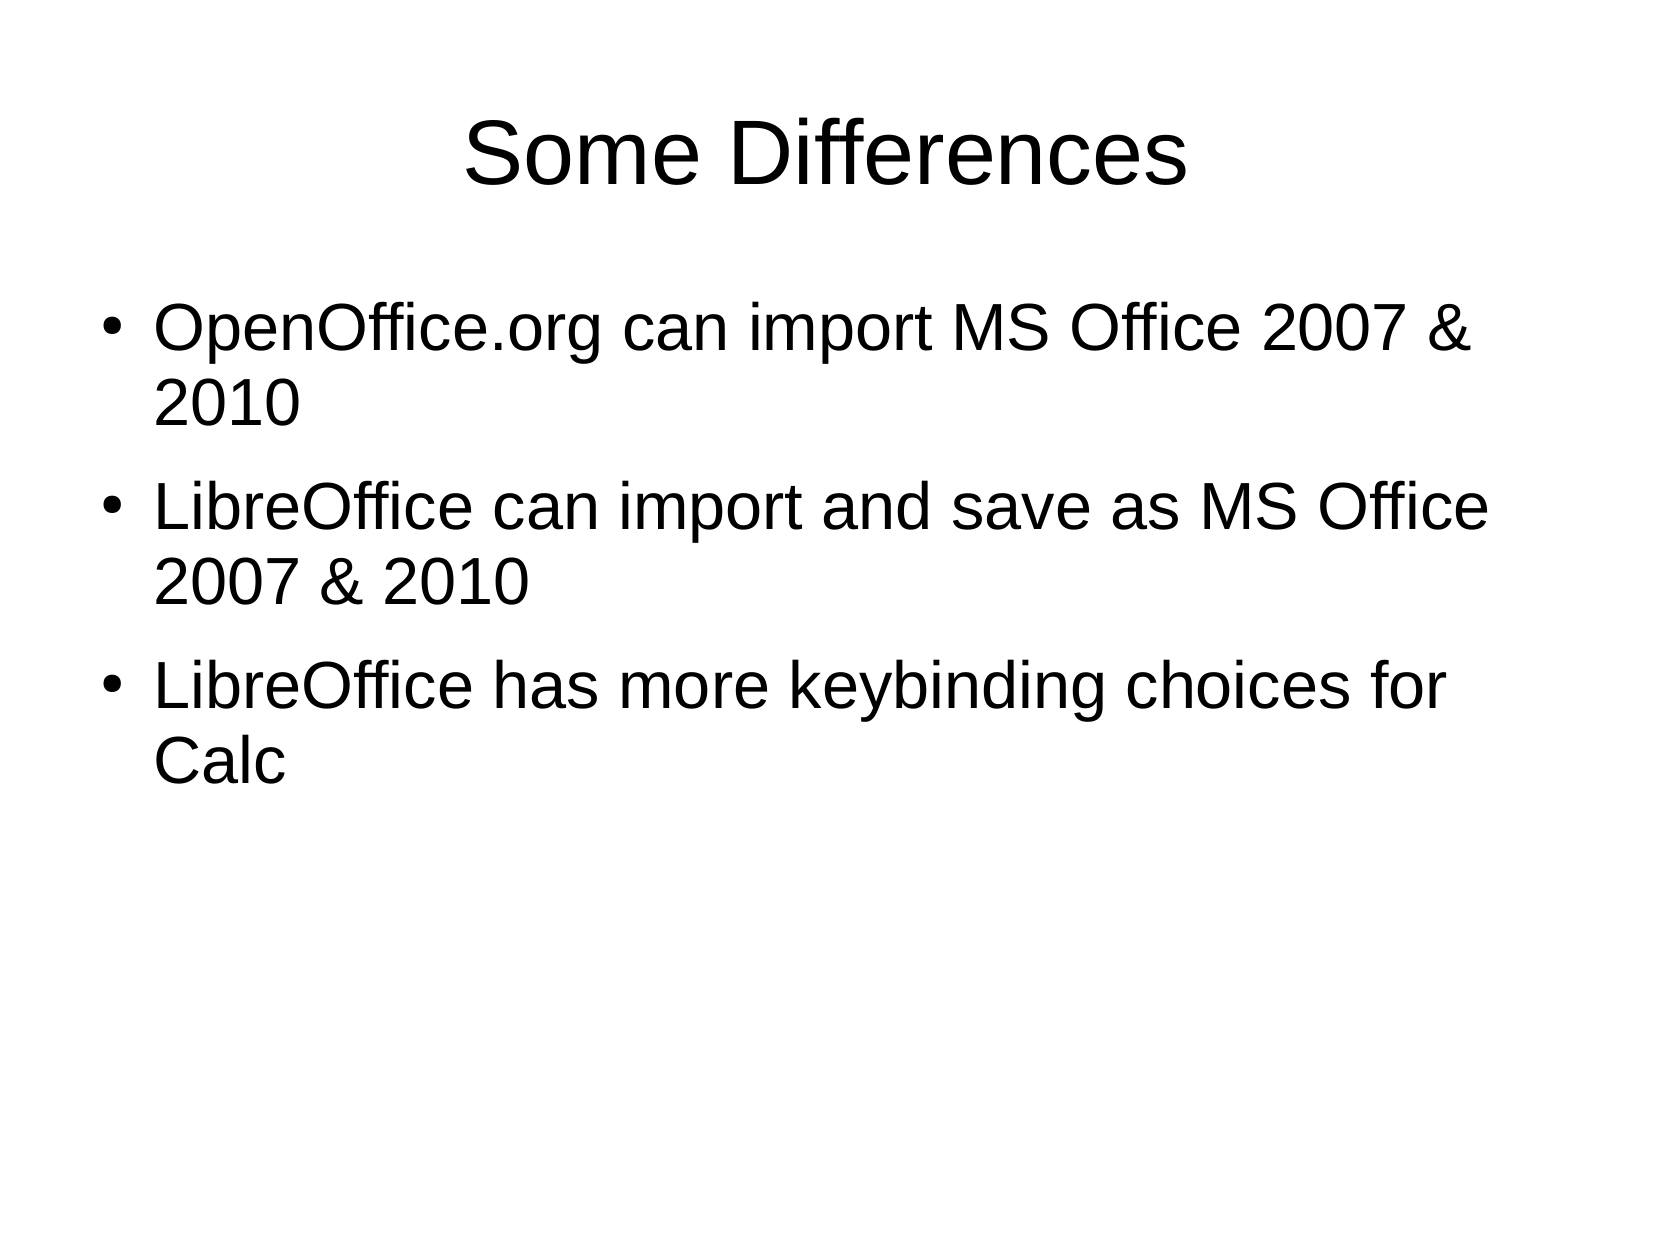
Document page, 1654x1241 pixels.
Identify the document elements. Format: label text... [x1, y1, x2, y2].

list OpenOffice.org can import MS Office 2007 & 2010 LibreOffice can import and save as MS Office 2007 & 2010 LibreOffice has more keybinding choices for Calc [82, 290, 1571, 1109]
title Some Differences [82, 49, 1571, 257]
